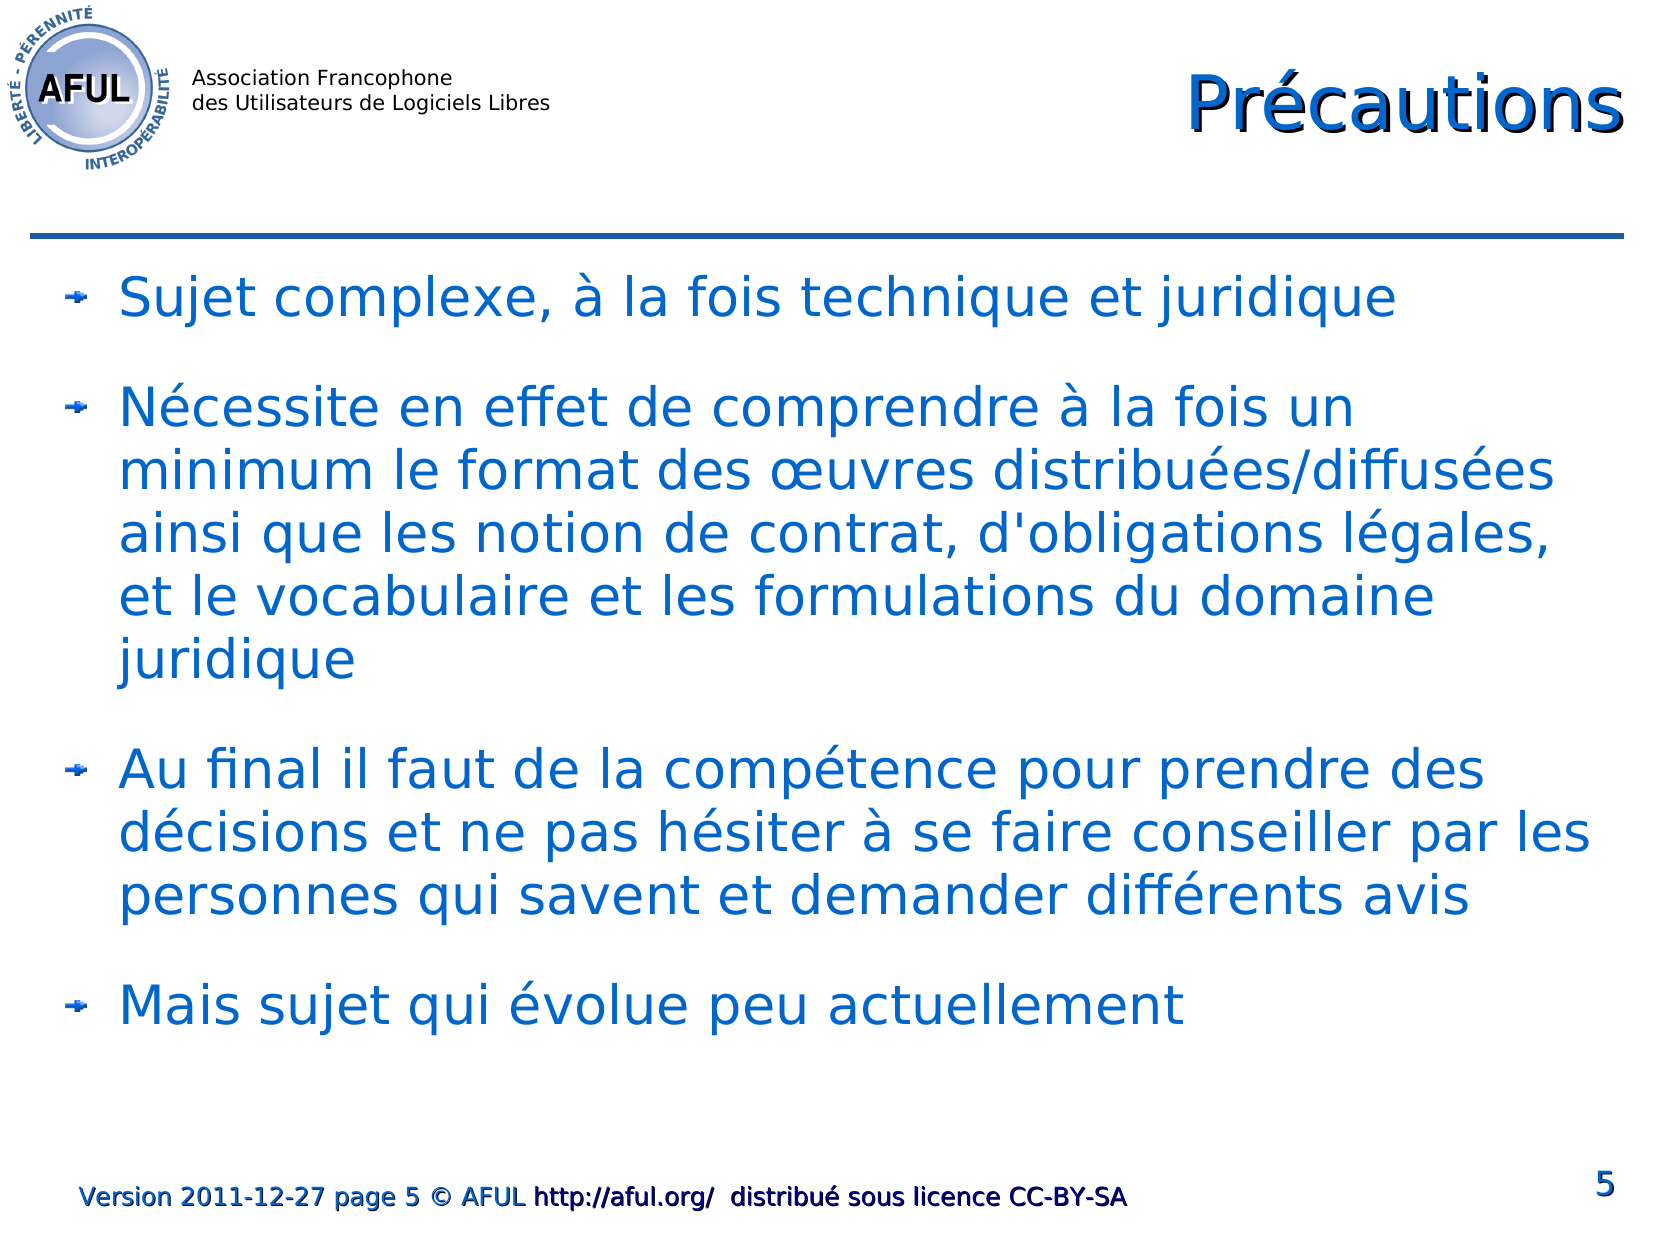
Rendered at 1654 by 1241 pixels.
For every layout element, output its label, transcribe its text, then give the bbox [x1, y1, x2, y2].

title Précautions [501, 0, 1625, 207]
picture [0, 0, 178, 178]
list Sujet complexe, à la fois technique et juridique Nécessite en effet de comprendre à la fois un minimum le format des œuvres distribuées/diffusées ainsi que les notion de contrat, d'obligations légales, et le vocabulaire et les formulations du domaine juridique Au final il faut de la compétence pour prendre des décisions et ne pas hésiter à se faire conseiller par les personnes qui savent et demander différents avis Mais sujet qui évolue peu actuellement [47, 265, 1595, 1211]
